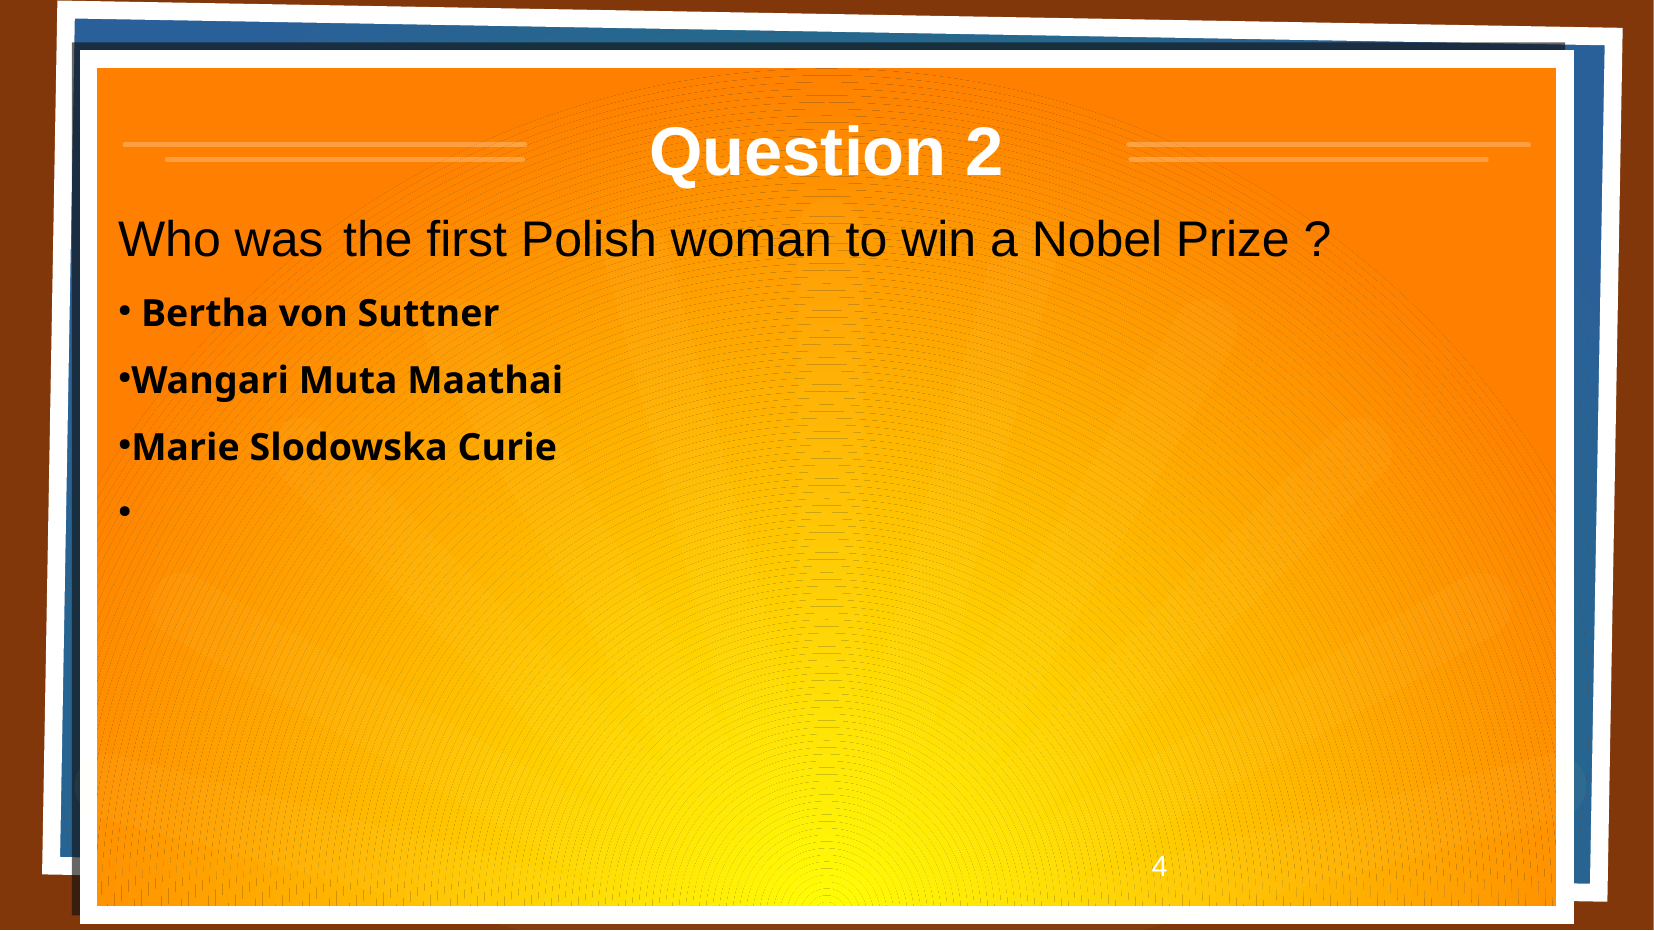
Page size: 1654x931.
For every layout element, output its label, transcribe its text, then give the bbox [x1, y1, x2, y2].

list Who was the first Polish woman to win a Nobel Prize ? Bertha von Suttner Wangari Muta Maathai Marie Slodowska Curie [118, 206, 1477, 798]
text_box [1151, 847, 1506, 912]
title Question 2 [531, 73, 1123, 206]
